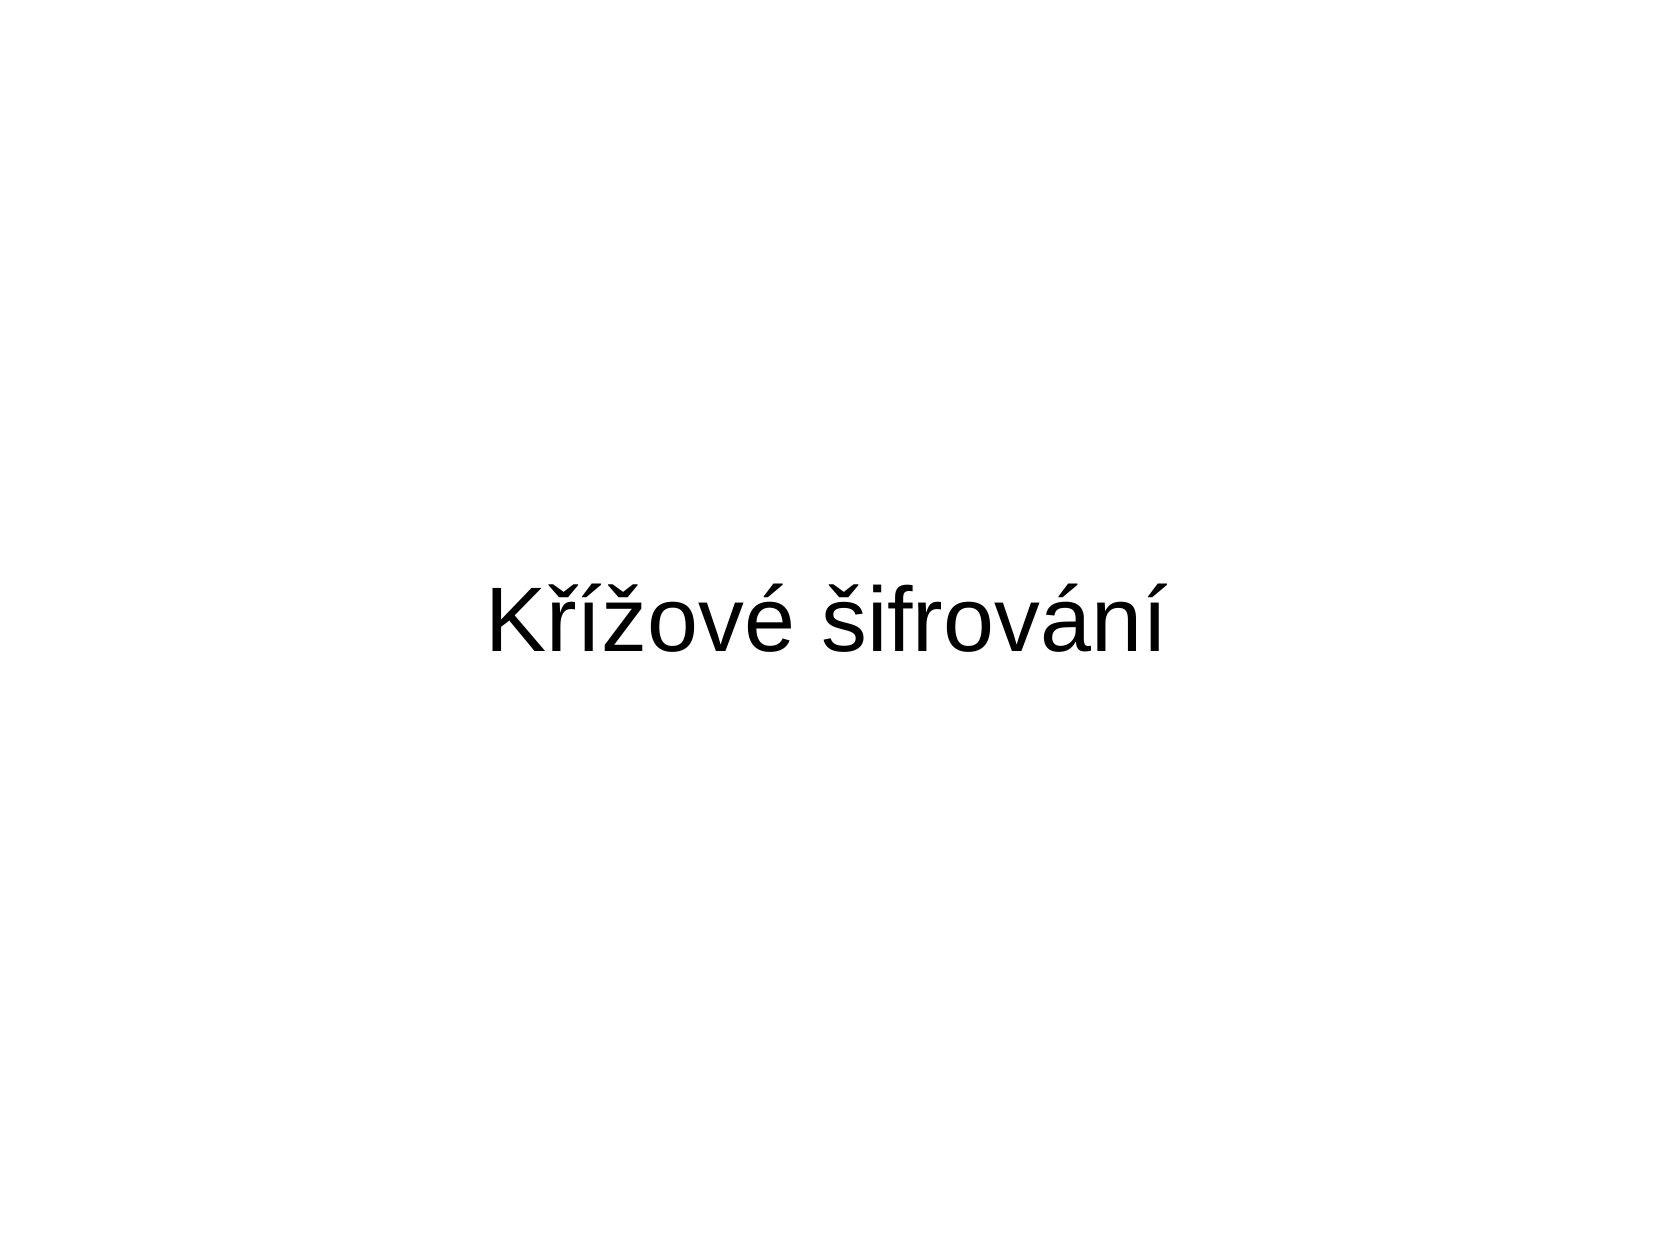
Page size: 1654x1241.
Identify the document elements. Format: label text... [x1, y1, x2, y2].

title Křížové šifrování [82, 516, 1571, 724]
